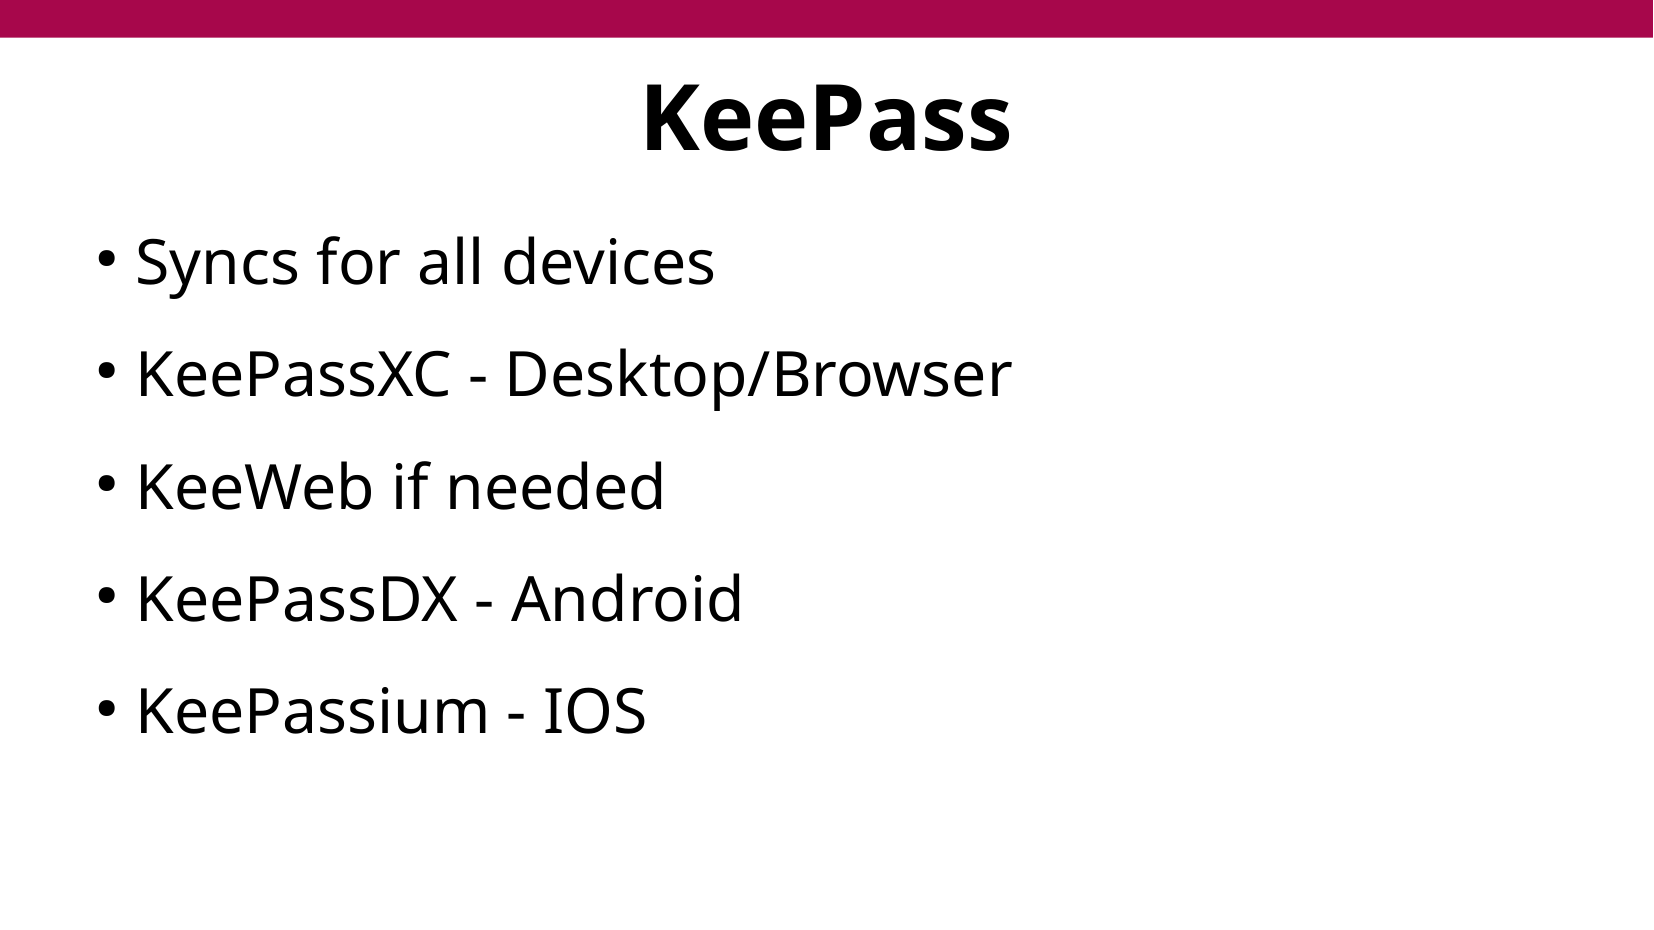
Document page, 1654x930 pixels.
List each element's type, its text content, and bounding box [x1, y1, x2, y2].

title KeePass [82, 36, 1571, 193]
list Syncs for all devices KeePassXC - Desktop/Browser KeeWeb if needed KeePassDX - Android KeePassium - IOS [82, 217, 1571, 757]
